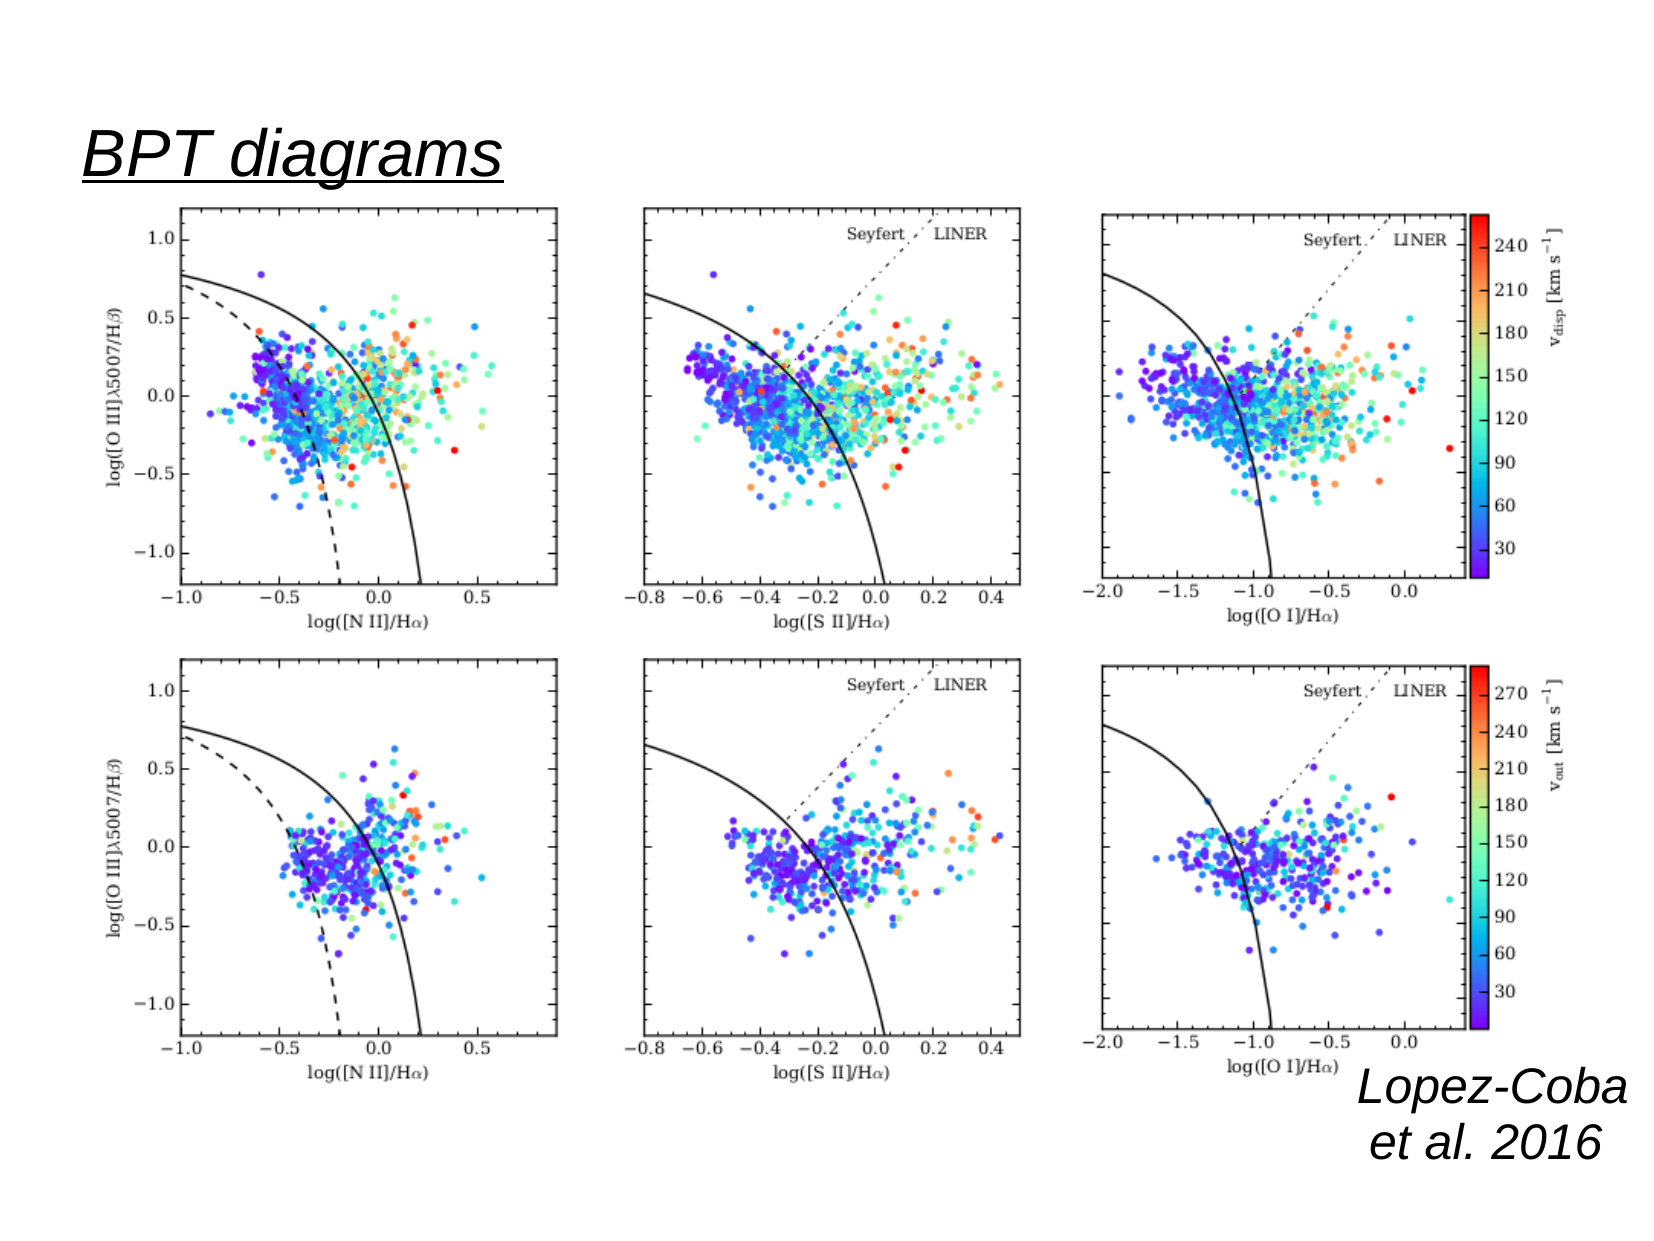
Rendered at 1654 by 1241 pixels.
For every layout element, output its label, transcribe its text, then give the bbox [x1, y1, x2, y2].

picture [97, 177, 1583, 1091]
text_box Lopez-Coba et al. 2016 [1318, 1051, 1654, 1234]
title BPT diagrams [81, 49, 1570, 257]
